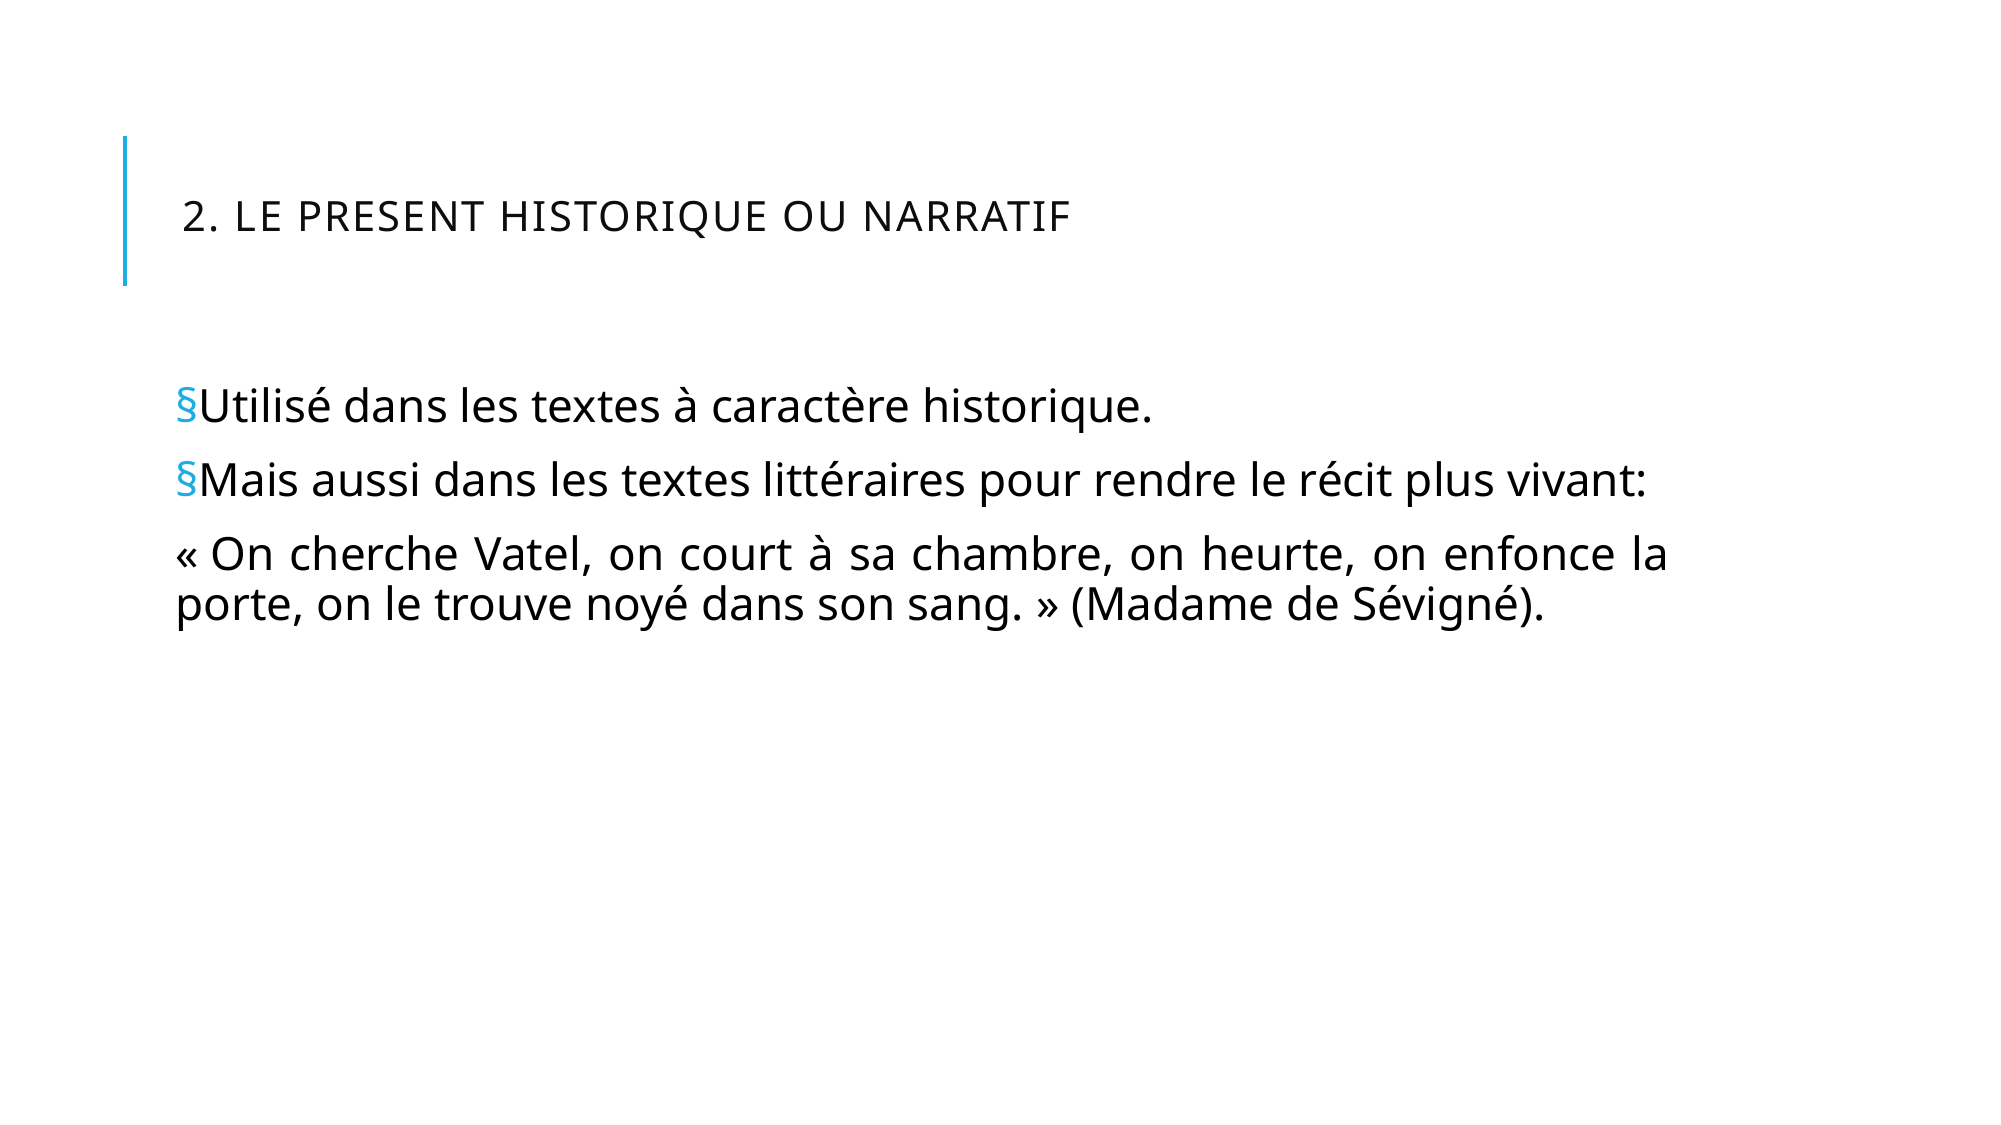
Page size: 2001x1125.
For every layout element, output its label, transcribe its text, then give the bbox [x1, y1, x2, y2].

title 2. LE PRESENT HISTORIQUE OU NARRATIF [168, 96, 1763, 343]
list Utilisé dans les textes à caractère historique. Mais aussi dans les textes littéraires pour rendre le récit plus vivant: « On cherche Vatel, on court à sa chambre, on heurte, on enfonce la porte, on le trouve noyé dans son sang. » (Madame de Sévigné). [168, 375, 1763, 1036]
